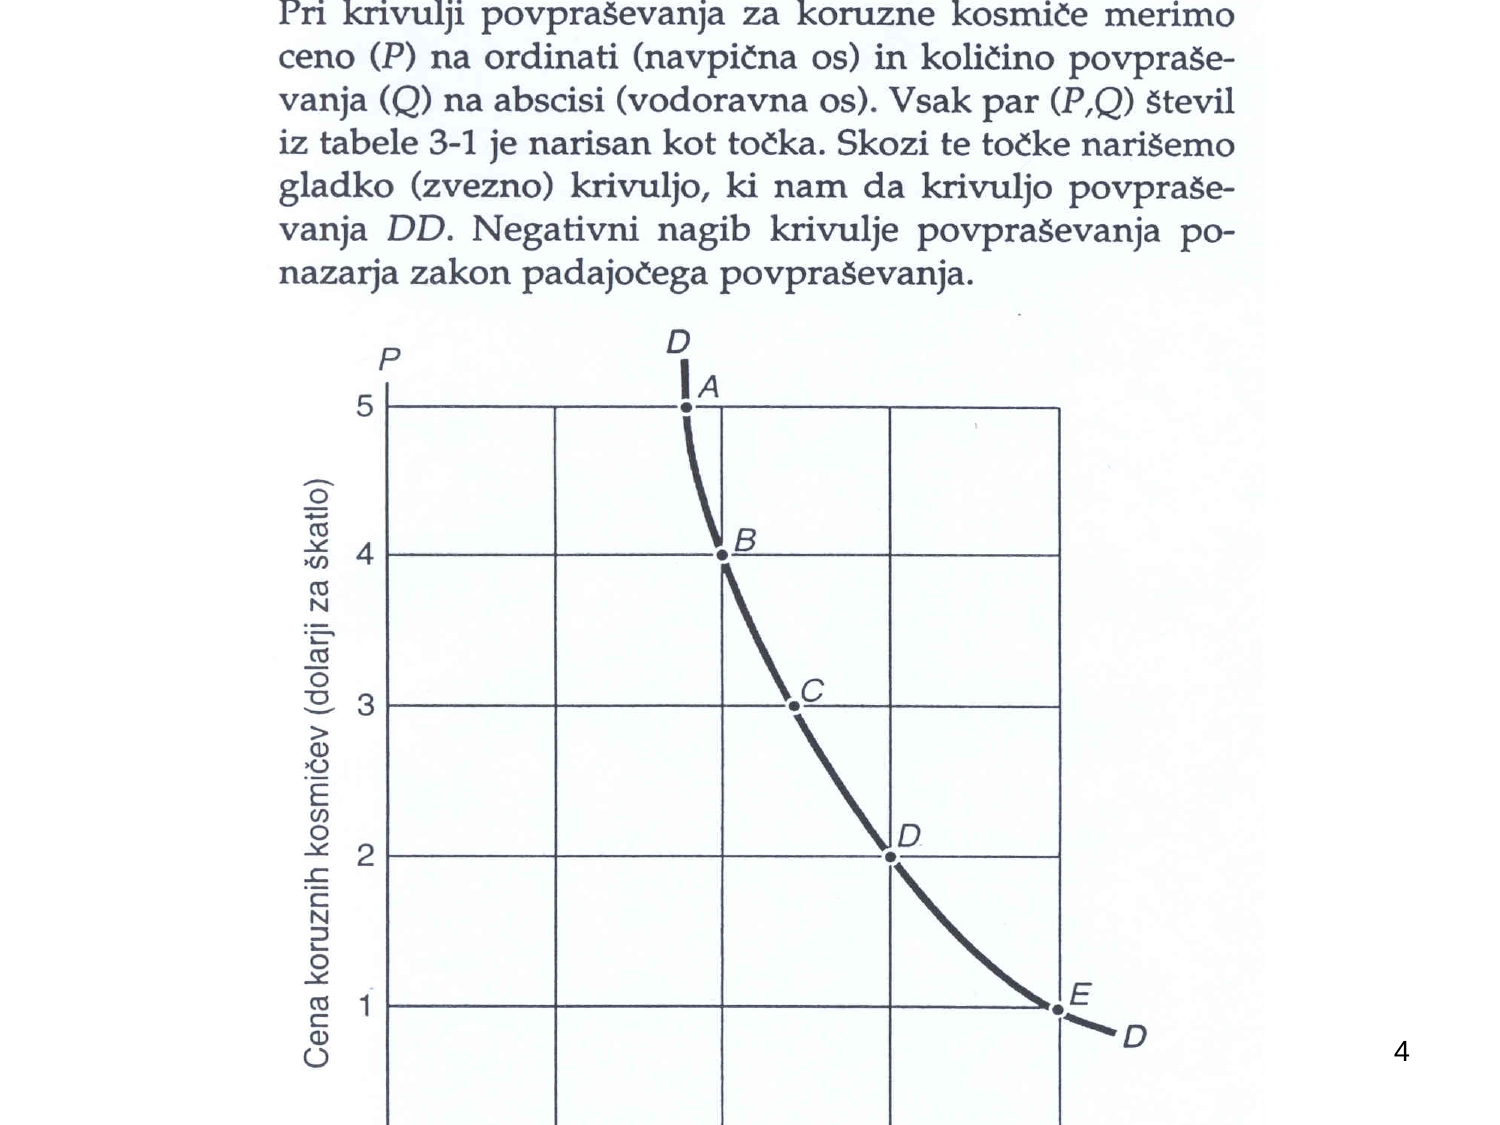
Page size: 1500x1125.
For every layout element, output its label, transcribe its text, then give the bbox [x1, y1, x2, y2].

picture [265, 0, 1265, 1125]
text_box <number> [1265, 1024, 1426, 1103]
